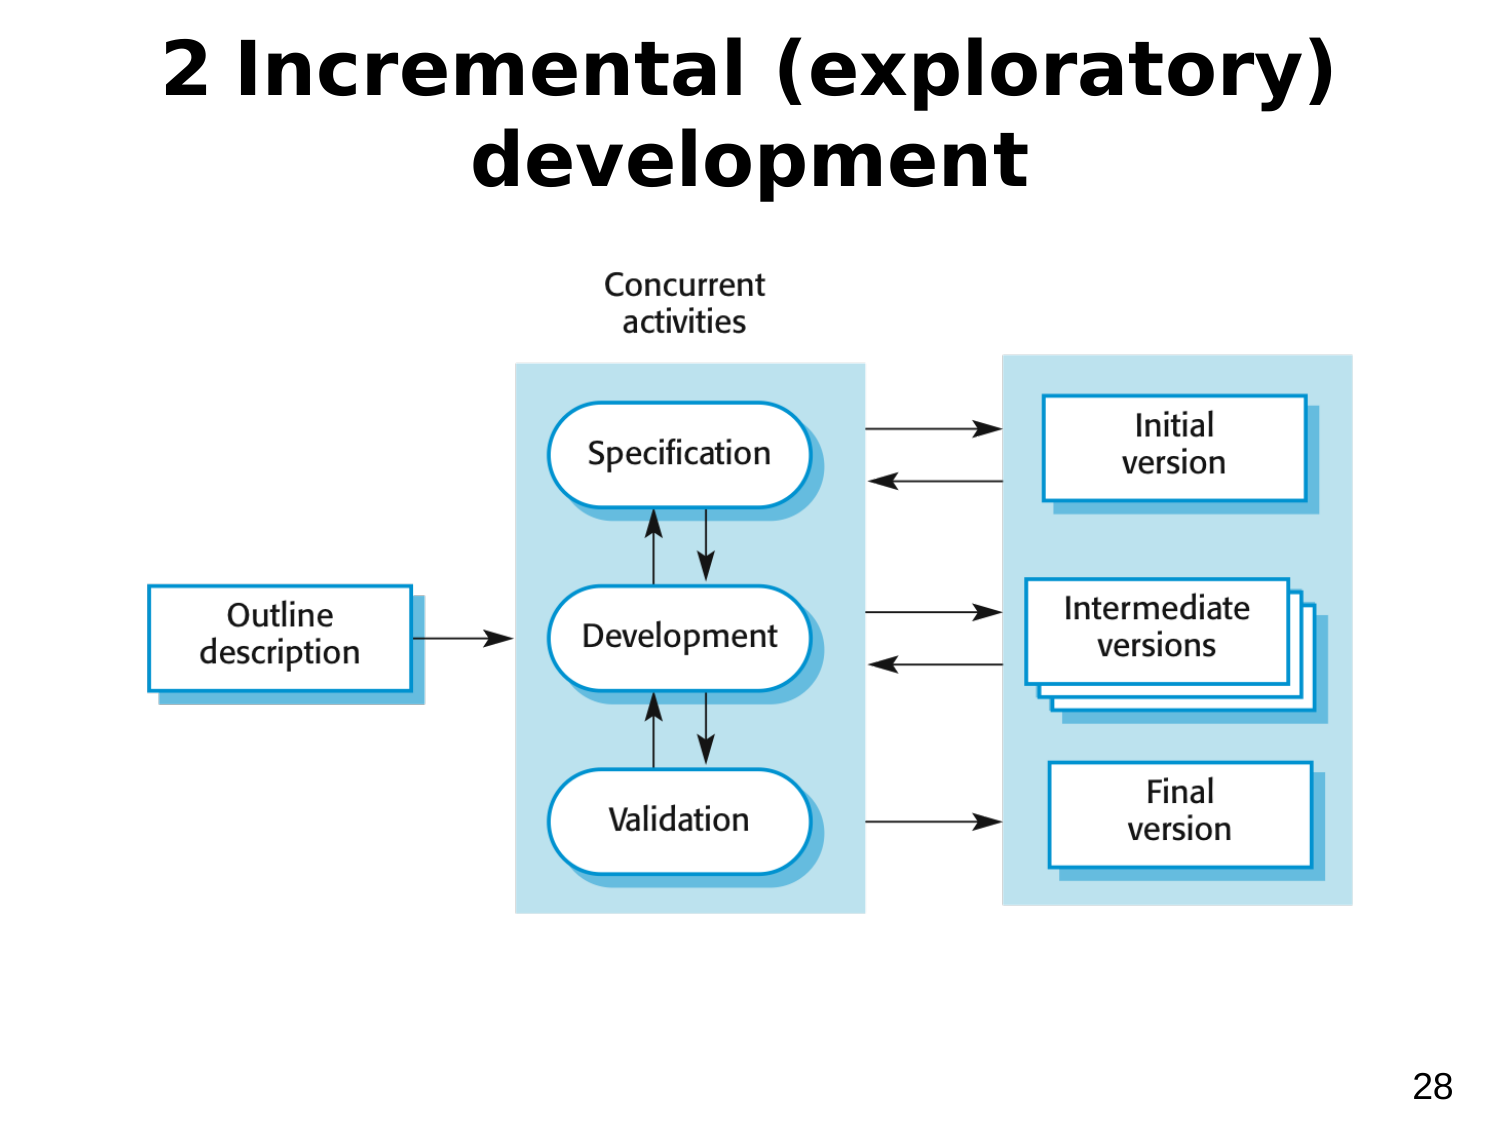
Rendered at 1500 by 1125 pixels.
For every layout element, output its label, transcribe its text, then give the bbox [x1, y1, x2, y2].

title 2 Incremental (exploratory) development [75, 44, 1425, 177]
picture [144, 263, 1356, 916]
